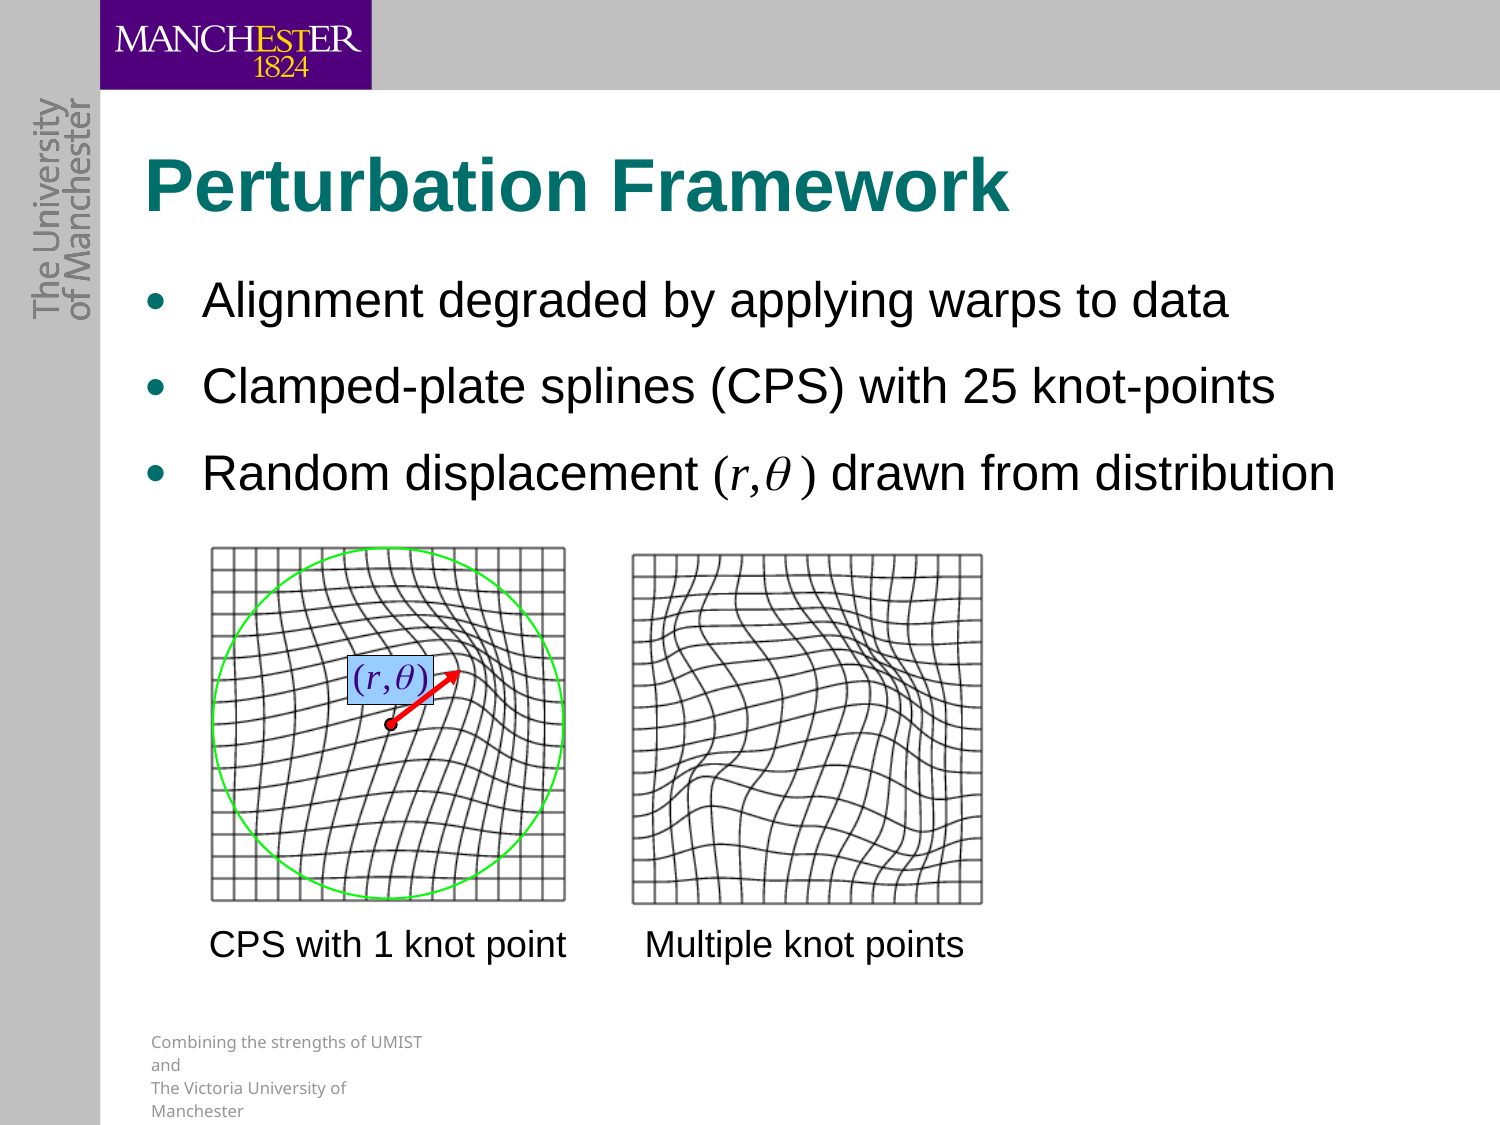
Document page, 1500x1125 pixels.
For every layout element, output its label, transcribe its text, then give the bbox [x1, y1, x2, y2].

text_box Multiple knot points [629, 915, 983, 974]
picture [0, 0, 372, 320]
text_box CPS with 1 knot point [193, 915, 584, 974]
text_box [347, 655, 434, 731]
picture [625, 547, 990, 912]
title Perturbation Framework [129, 120, 1406, 251]
picture [204, 540, 573, 909]
list Alignment degraded by applying warps to data Clamped-plate splines (CPS) with 25 knot-points Random displacement (r, ) drawn from distribution [130, 259, 1407, 1012]
